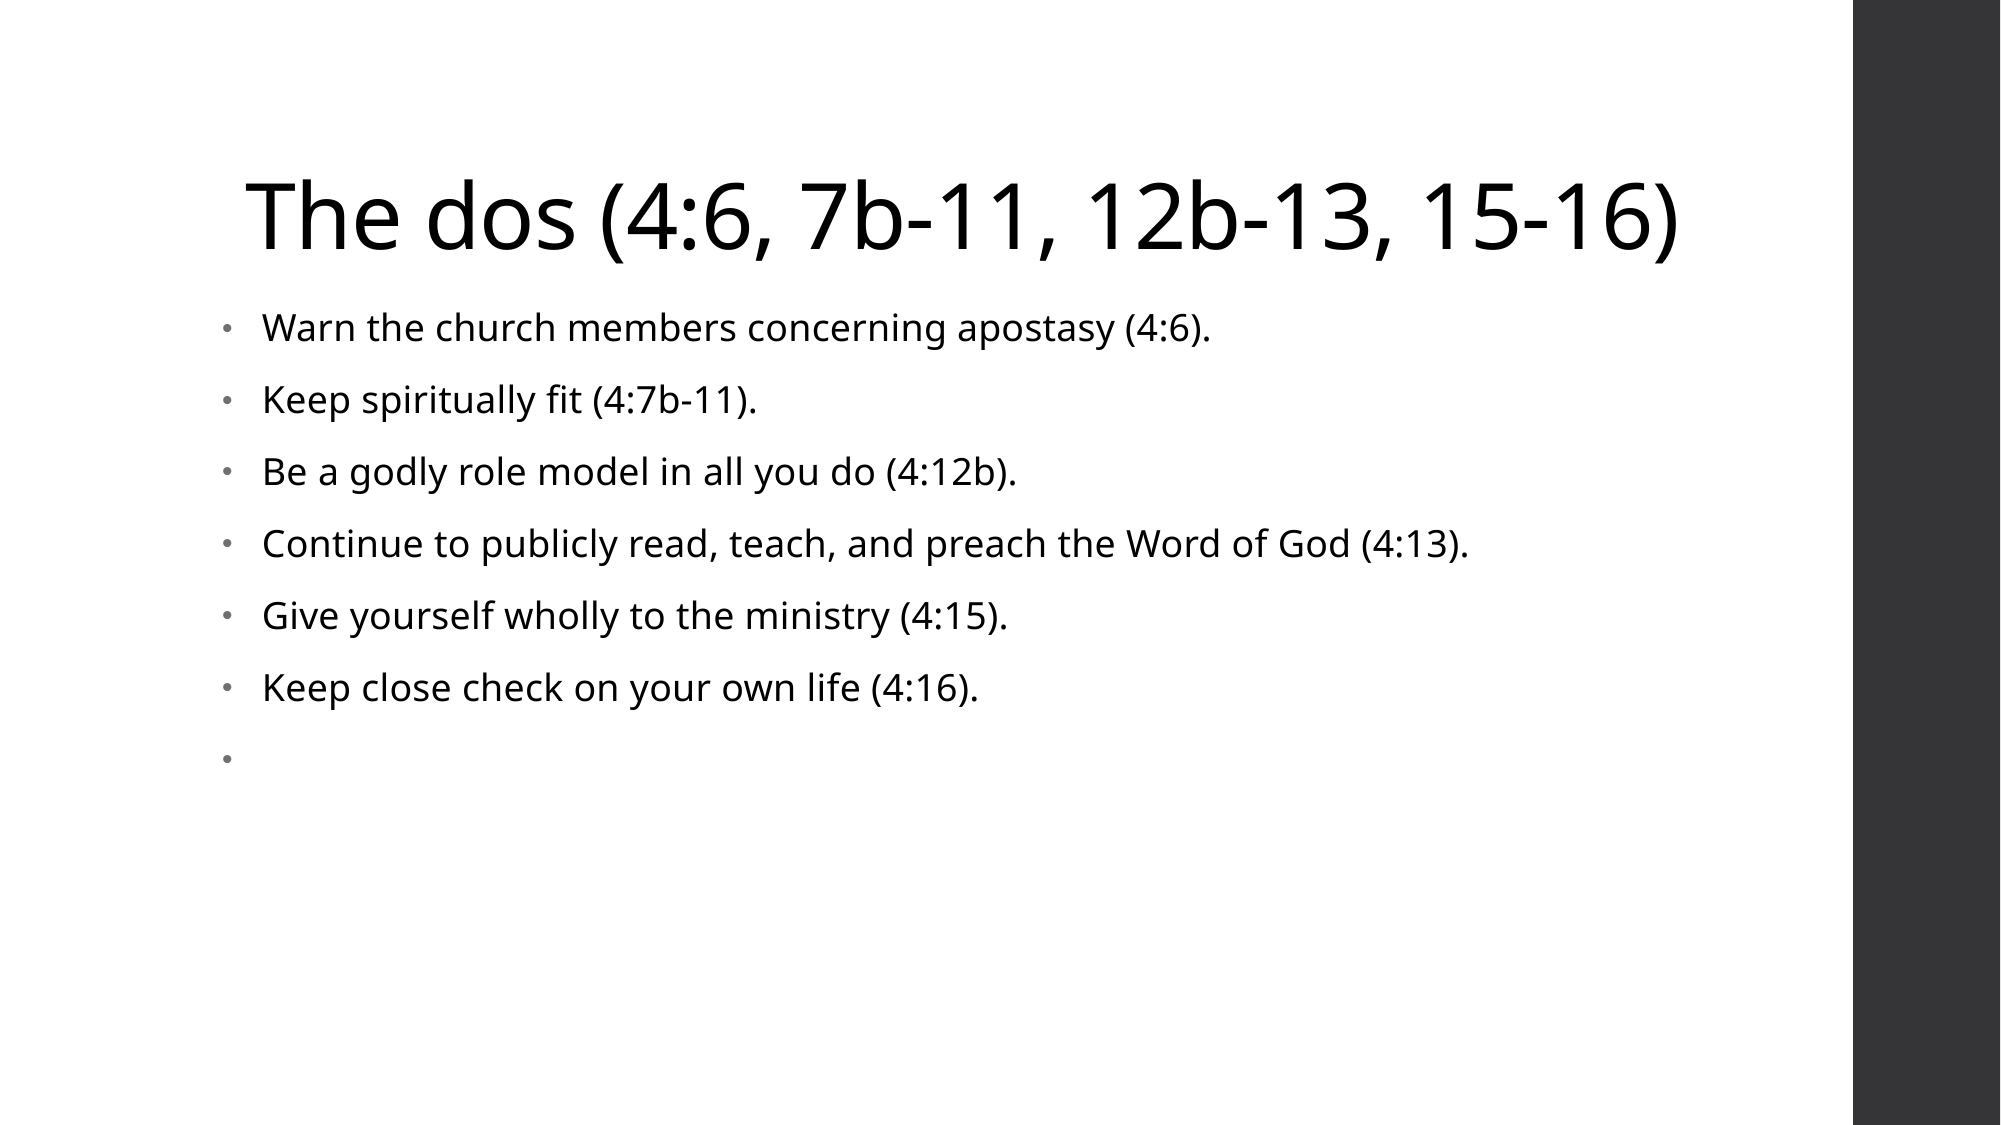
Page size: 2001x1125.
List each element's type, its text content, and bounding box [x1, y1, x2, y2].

title The dos (4:6, 7b-11, 12b-13, 15-16) [206, 60, 1797, 278]
list Warn the church members concerning apostasy (4:6). Keep spiritually fit (4:7b-11). Be a godly role model in all you do (4:12b). Continue to publicly read, teach, and preach the Word of God (4:13). Give yourself wholly to the ministry (4:15). Keep close check on your own life (4:16). [206, 299, 1617, 1014]
